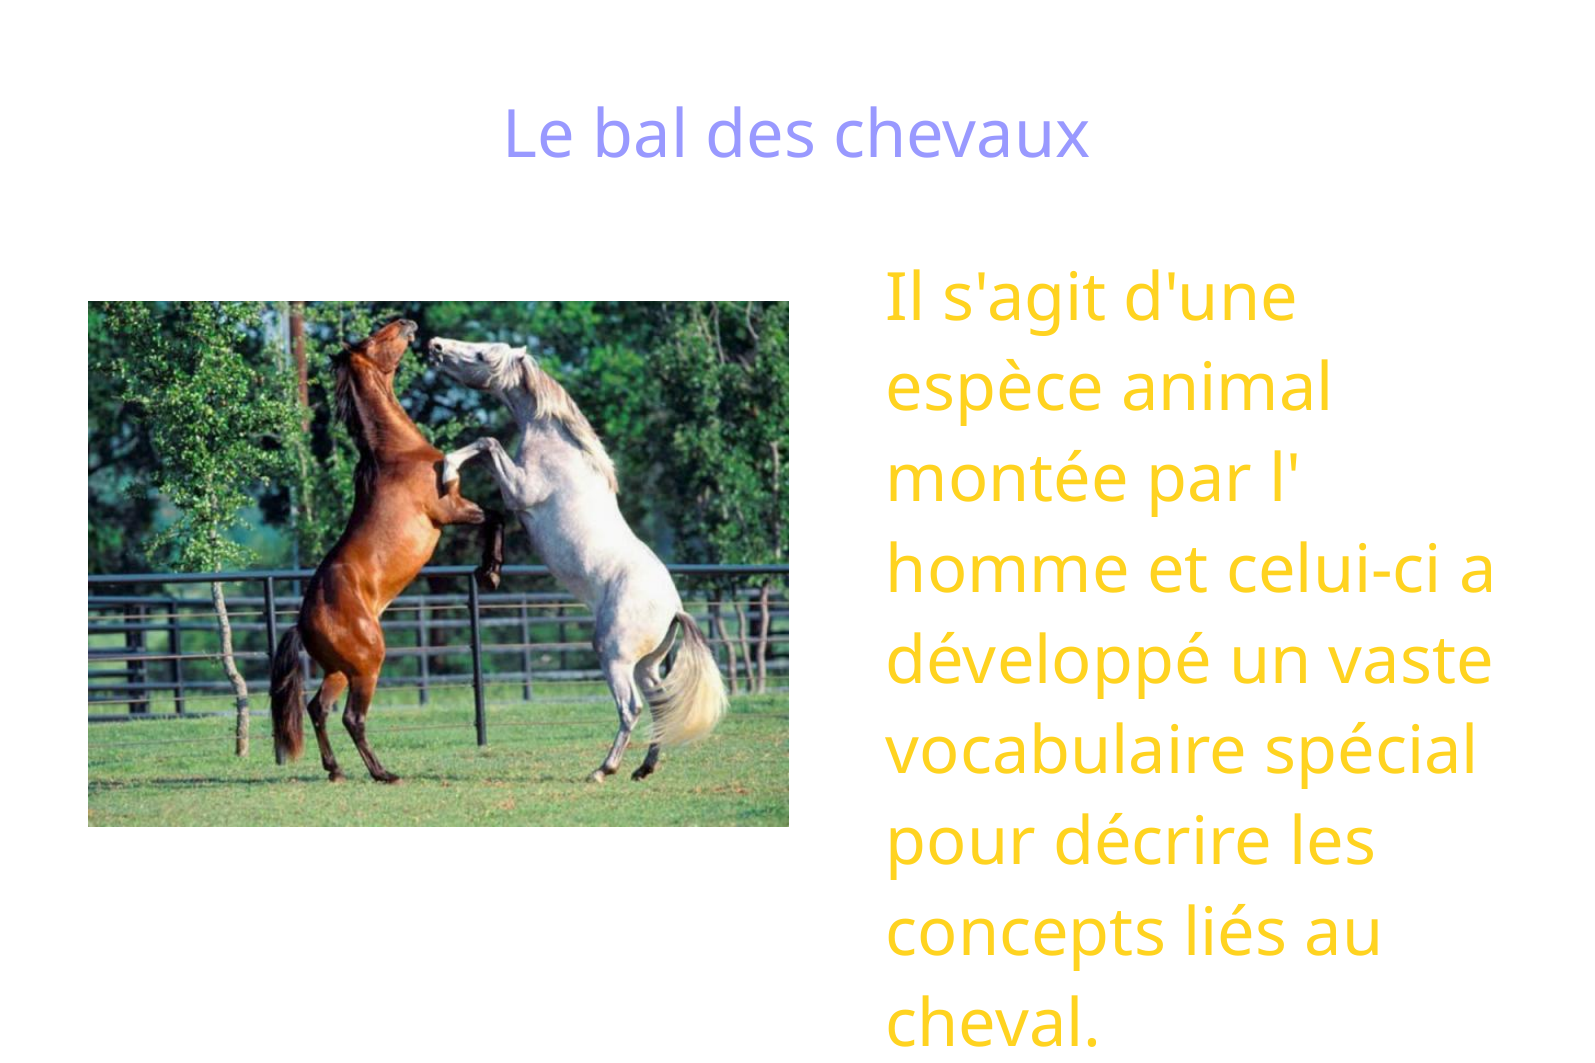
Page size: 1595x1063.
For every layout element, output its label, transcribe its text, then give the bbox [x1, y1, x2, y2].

list Il s'agit d'une espèce animal montée par l' homme et celui-ci a développé un vaste vocabulaire spécial pour décrire les concepts liés au cheval. [814, 248, 1516, 1060]
title Le bal des chevaux [79, 42, 1515, 220]
picture [88, 301, 789, 827]
